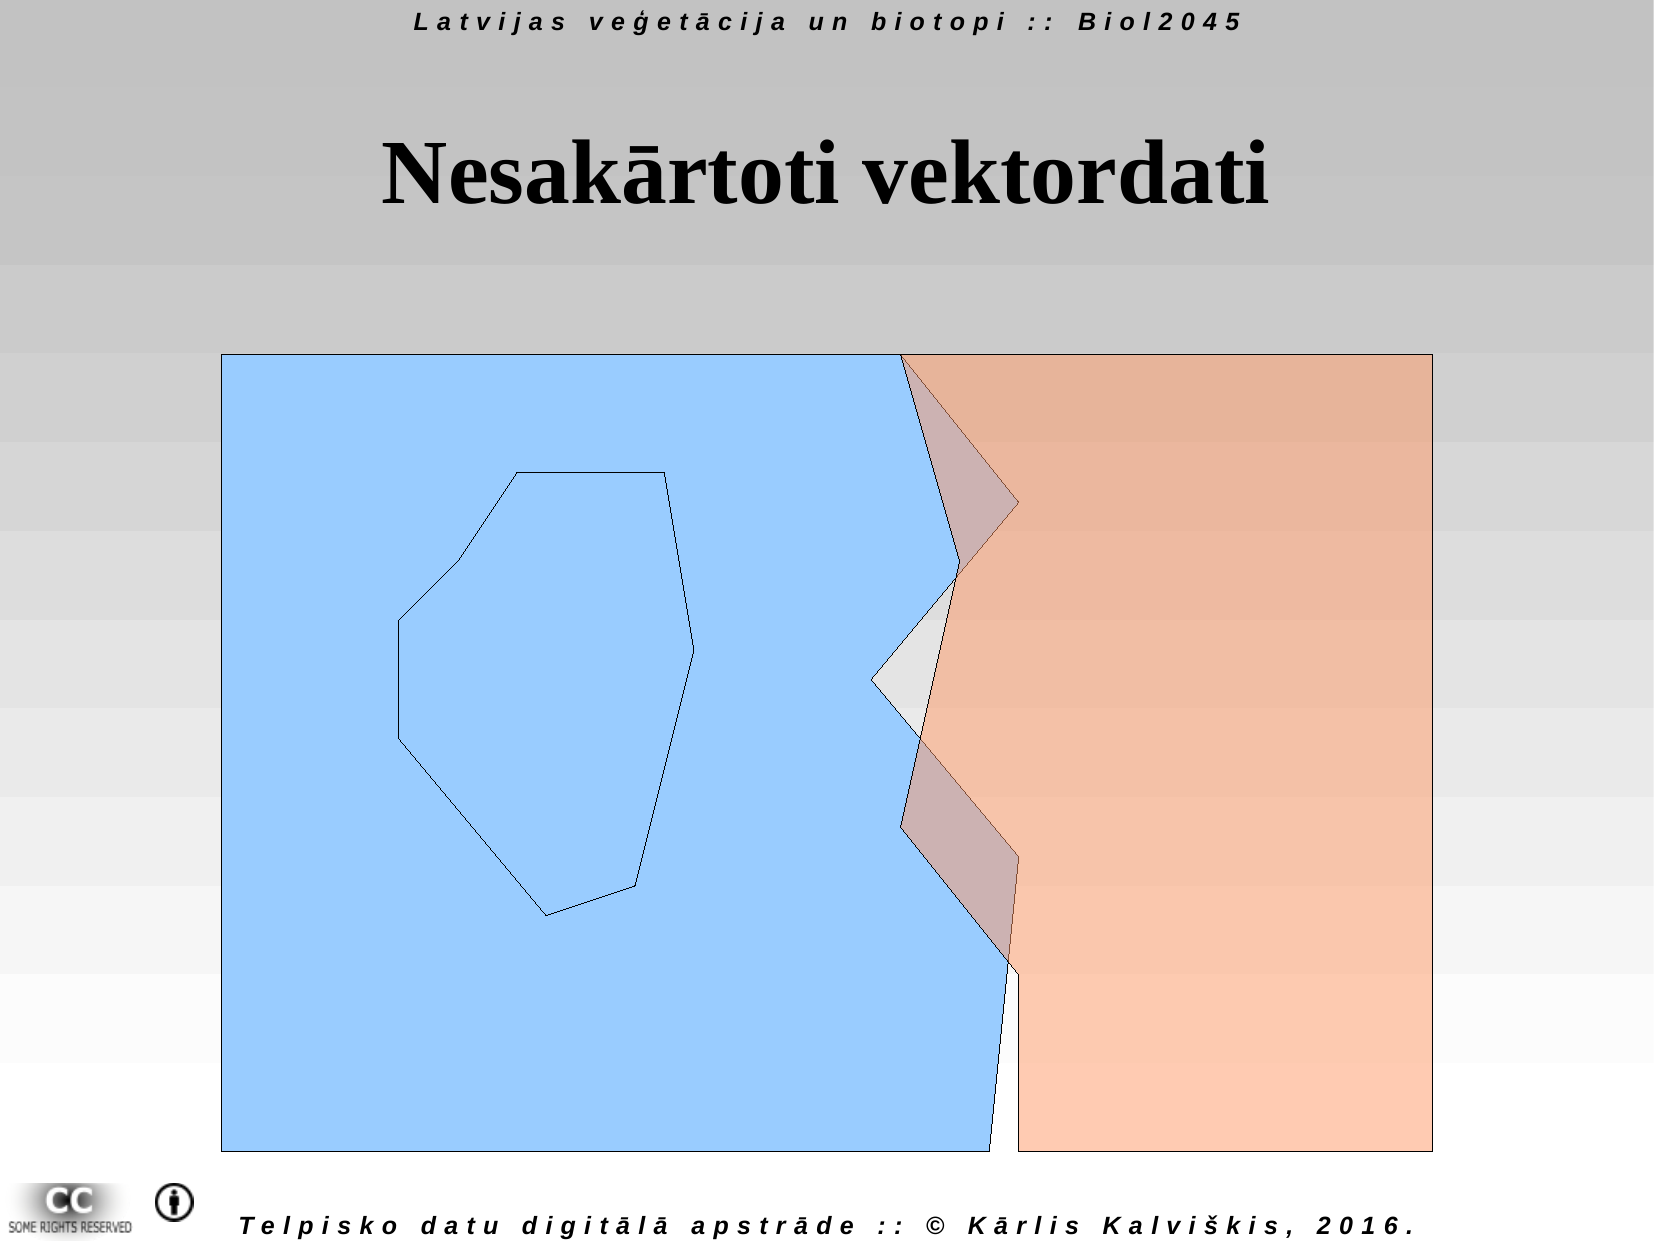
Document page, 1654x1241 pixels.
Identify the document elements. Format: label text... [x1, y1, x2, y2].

text_box [221, 354, 1433, 1152]
picture [0, 0, 1654, 1241]
title Nesakārtoti vektordati [29, 49, 1625, 296]
